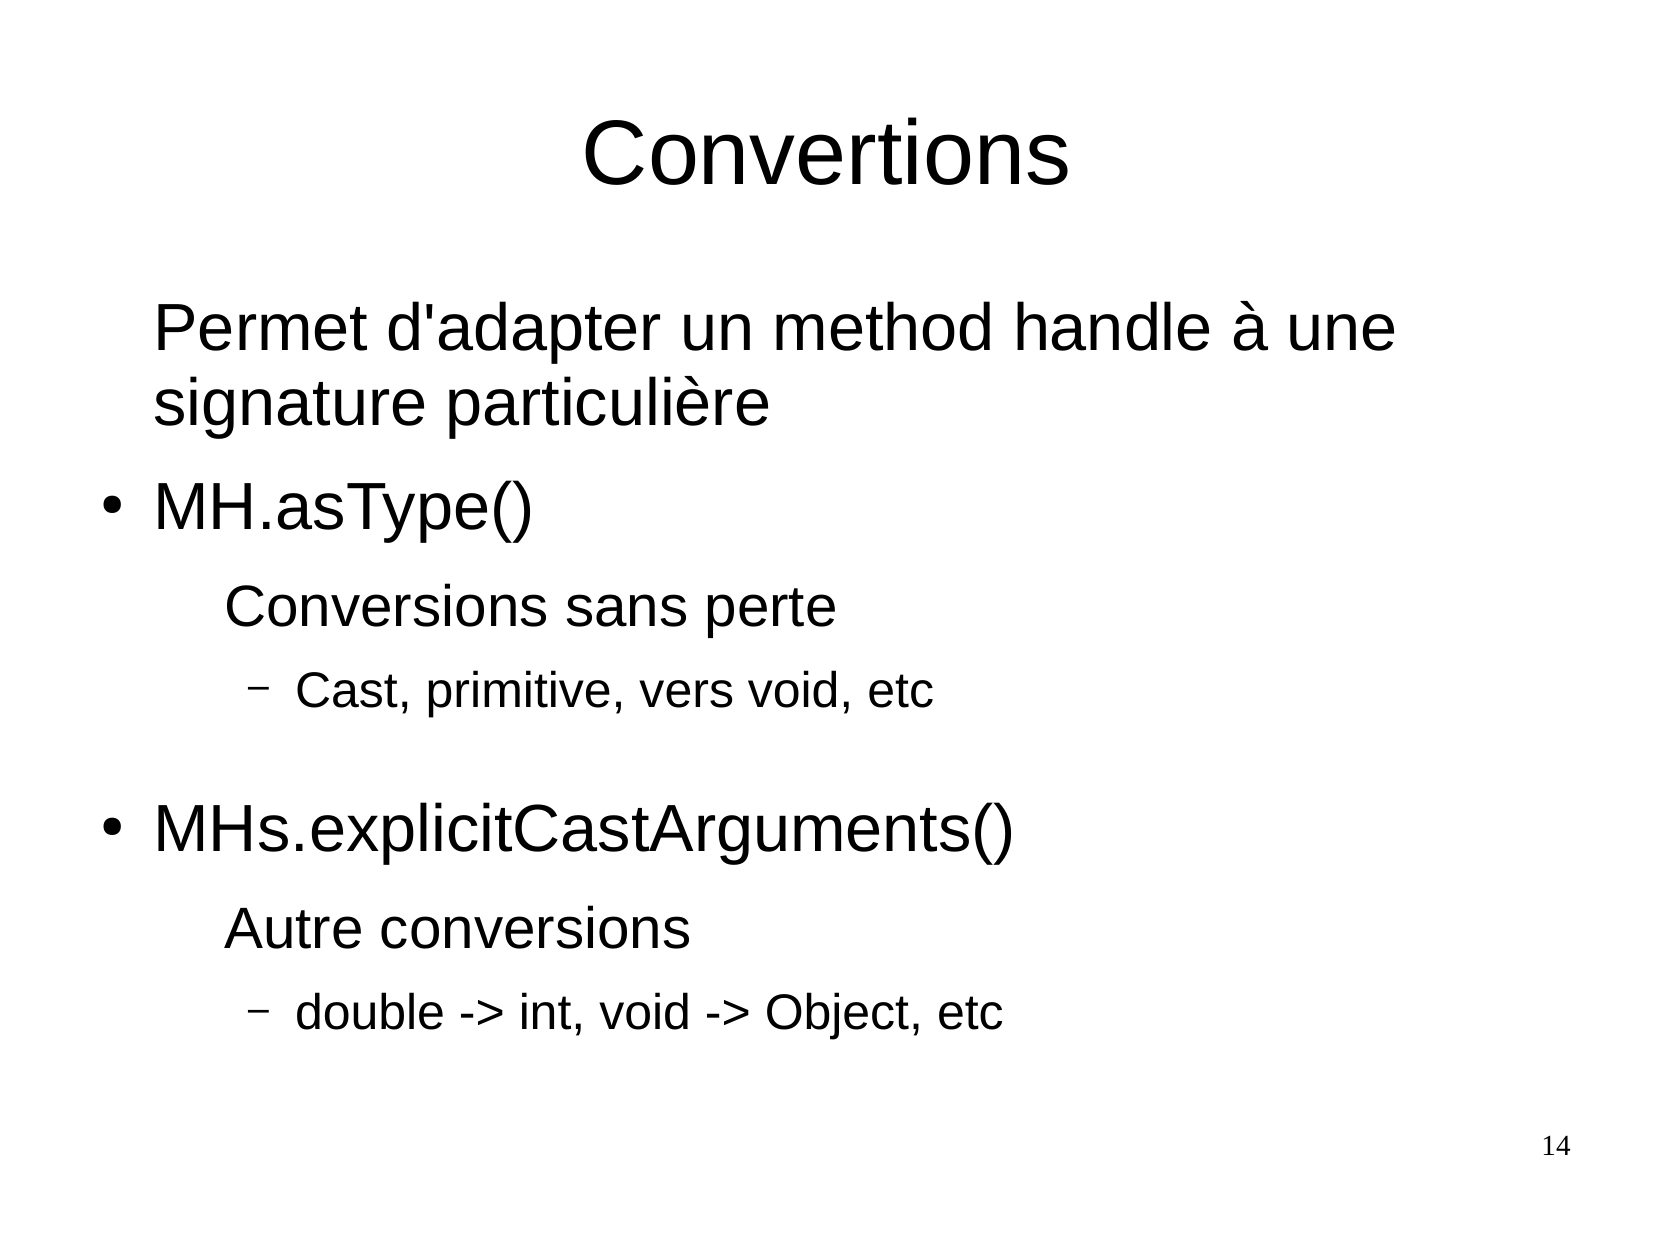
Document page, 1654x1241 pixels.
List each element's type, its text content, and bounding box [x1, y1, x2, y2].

list Permet d'adapter un method handle à une signature particulière MH.asType() Conversions sans perte Cast, primitive, vers void, etc MHs.explicitCastArguments() Autre conversions double -> int, void -> Object, etc [82, 290, 1571, 1109]
title Convertions [82, 49, 1571, 257]
